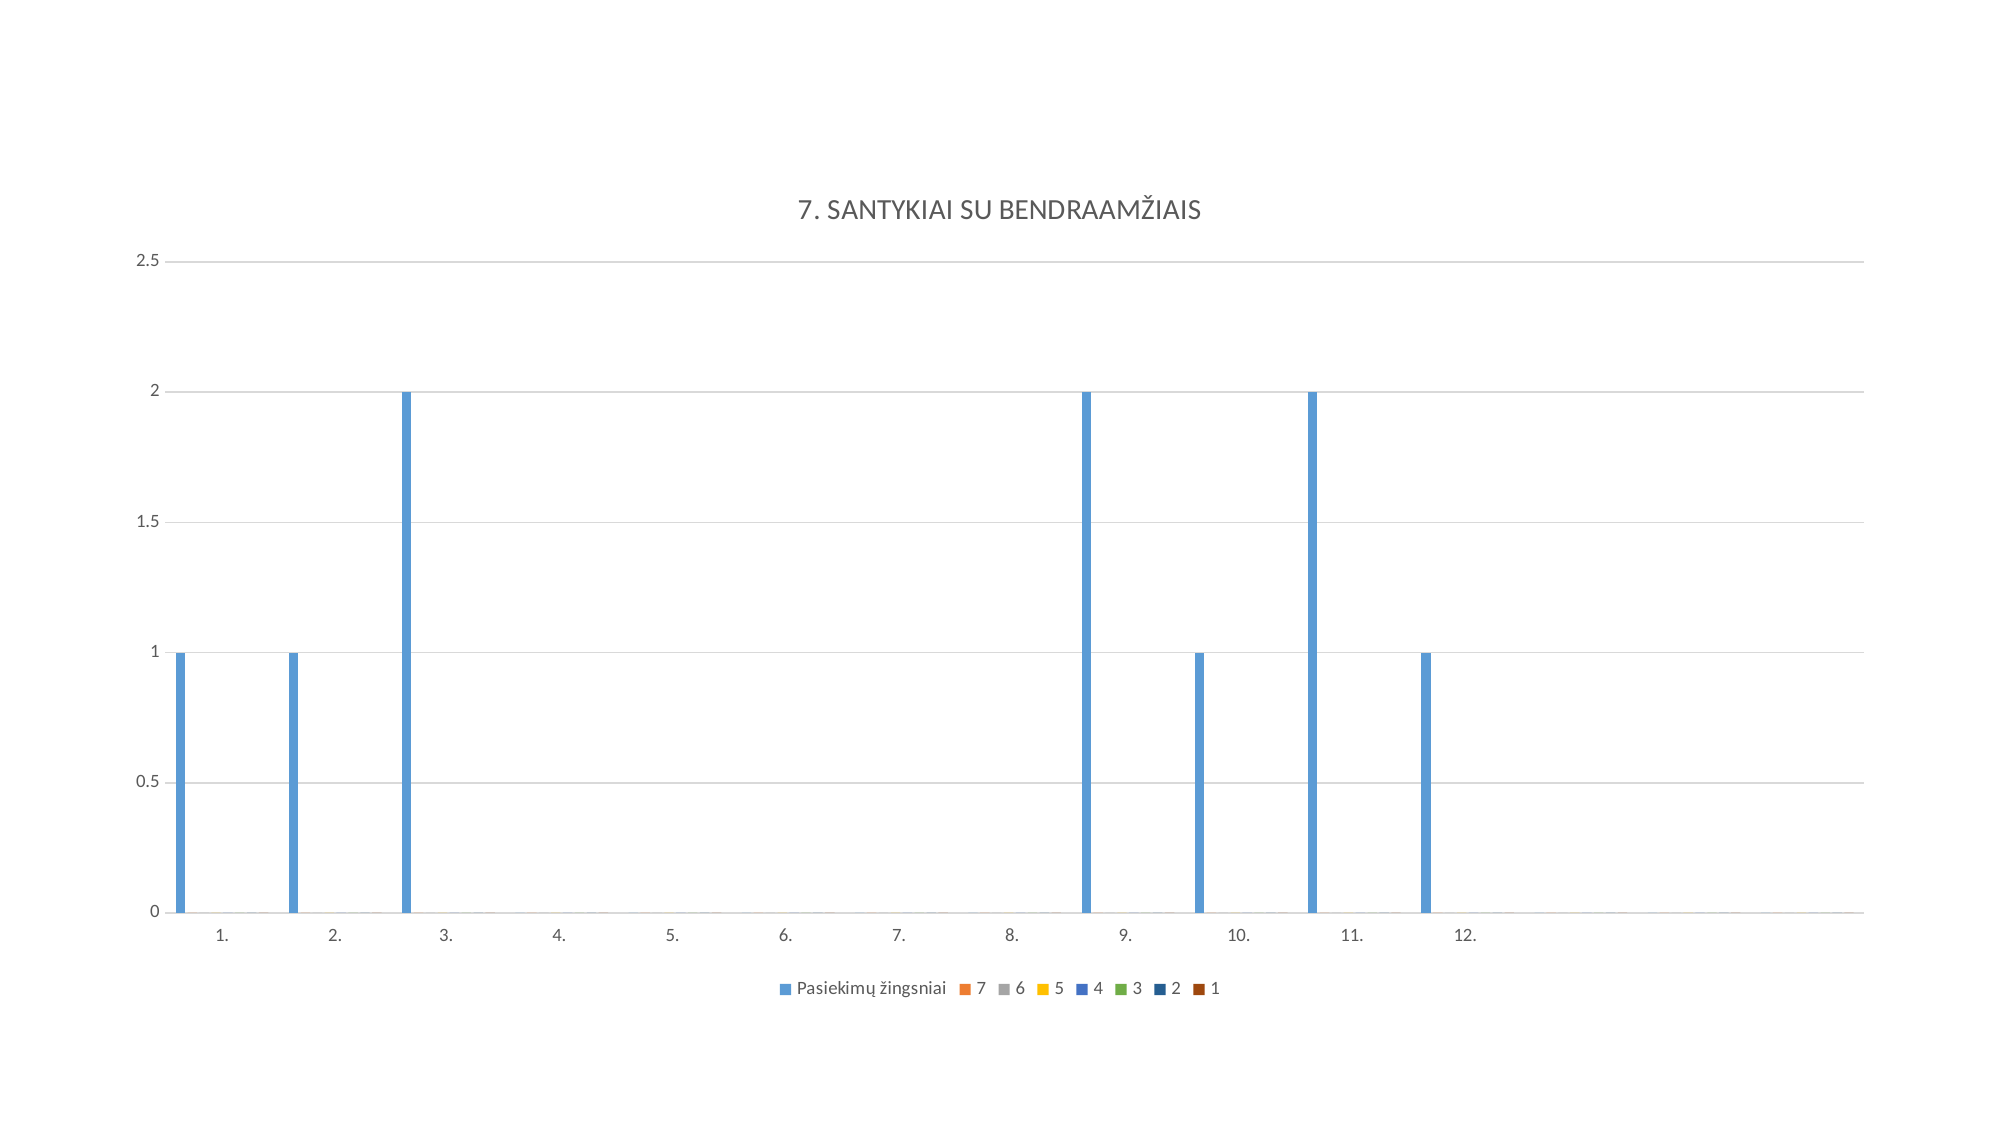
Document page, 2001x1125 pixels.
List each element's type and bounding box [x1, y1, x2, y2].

chart [99, 163, 1900, 1005]
